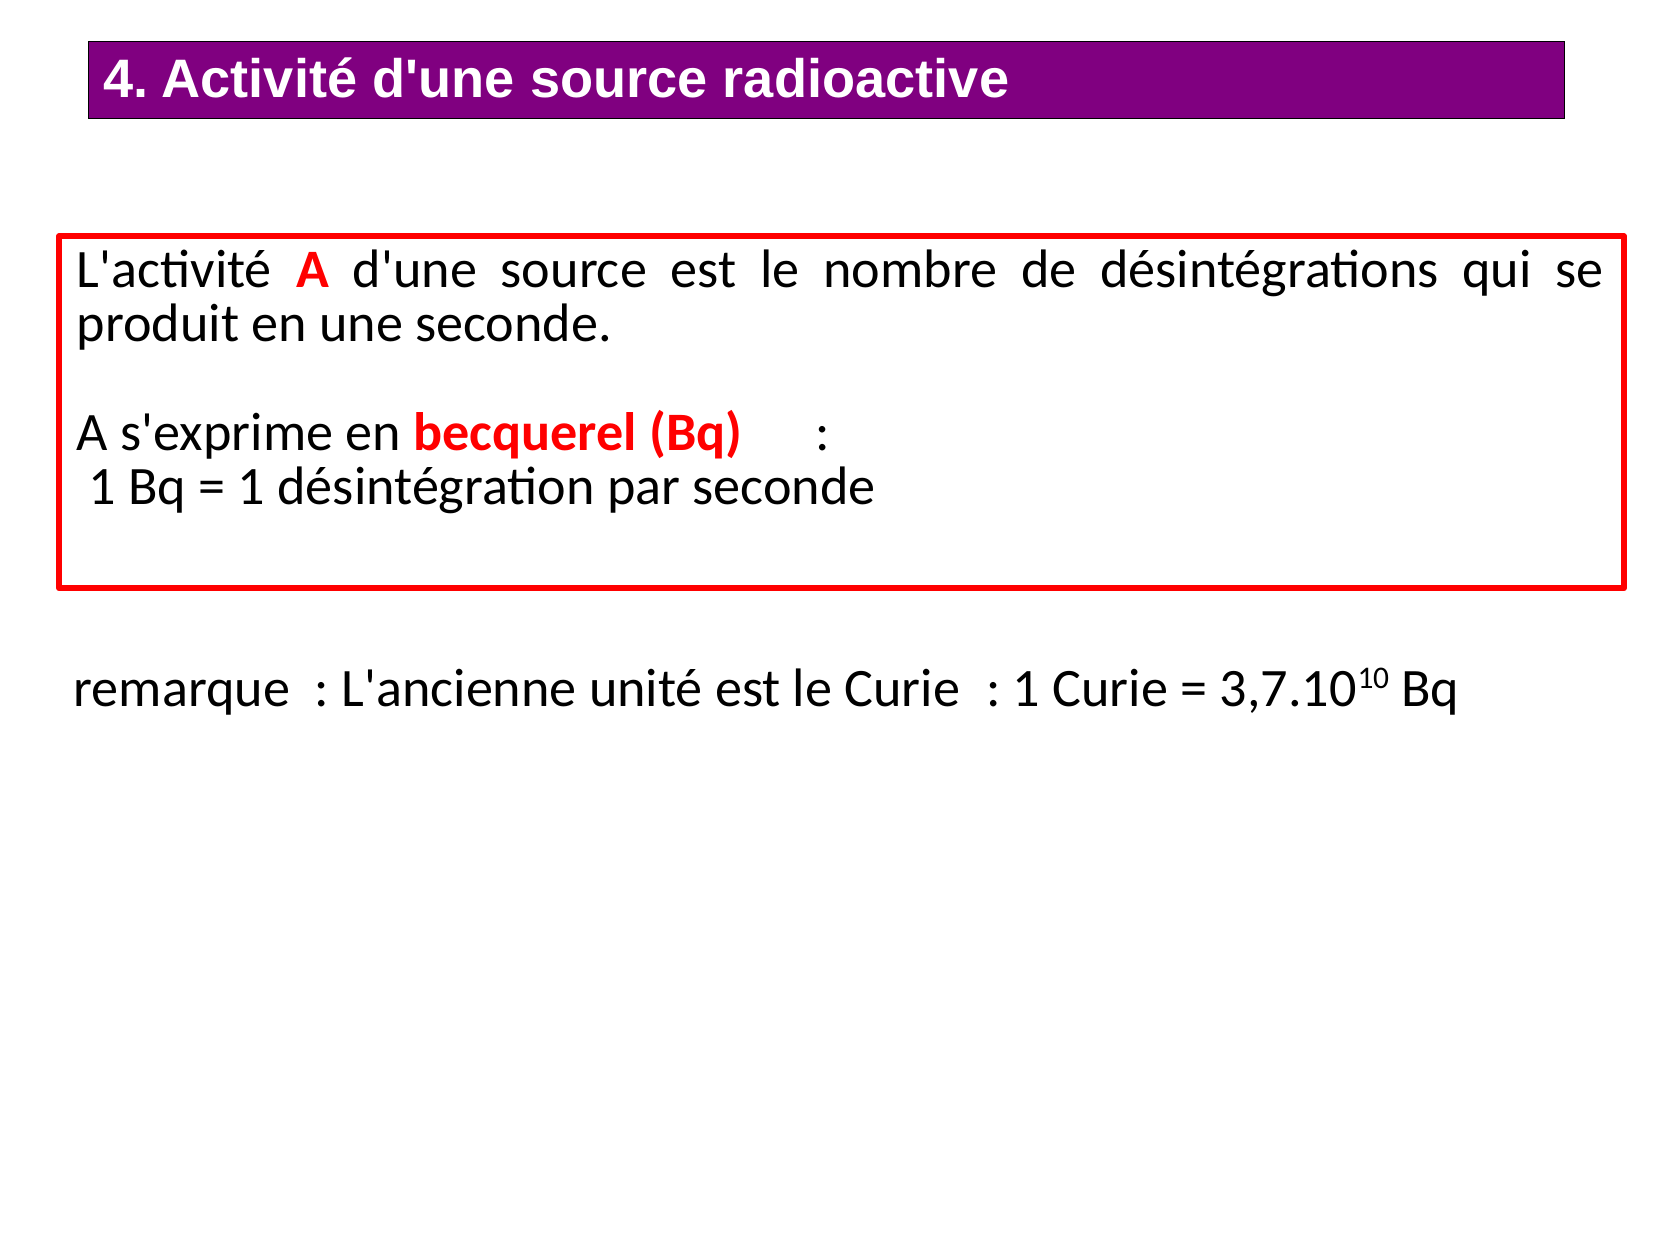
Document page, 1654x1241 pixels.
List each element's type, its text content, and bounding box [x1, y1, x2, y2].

text_box remarque : L'ancienne unité est le Curie : 1 Curie = 3,7.1010 Bq [59, 657, 1625, 739]
text_box L'activité A d'une source est le nombre de désintégrations qui se produit en une seconde. A s'exprime en becquerel (Bq) : 1 Bq = 1 désintégration par seconde [59, 236, 1625, 589]
text_box 4. Activité d'une source radioactive [88, 41, 1565, 119]
